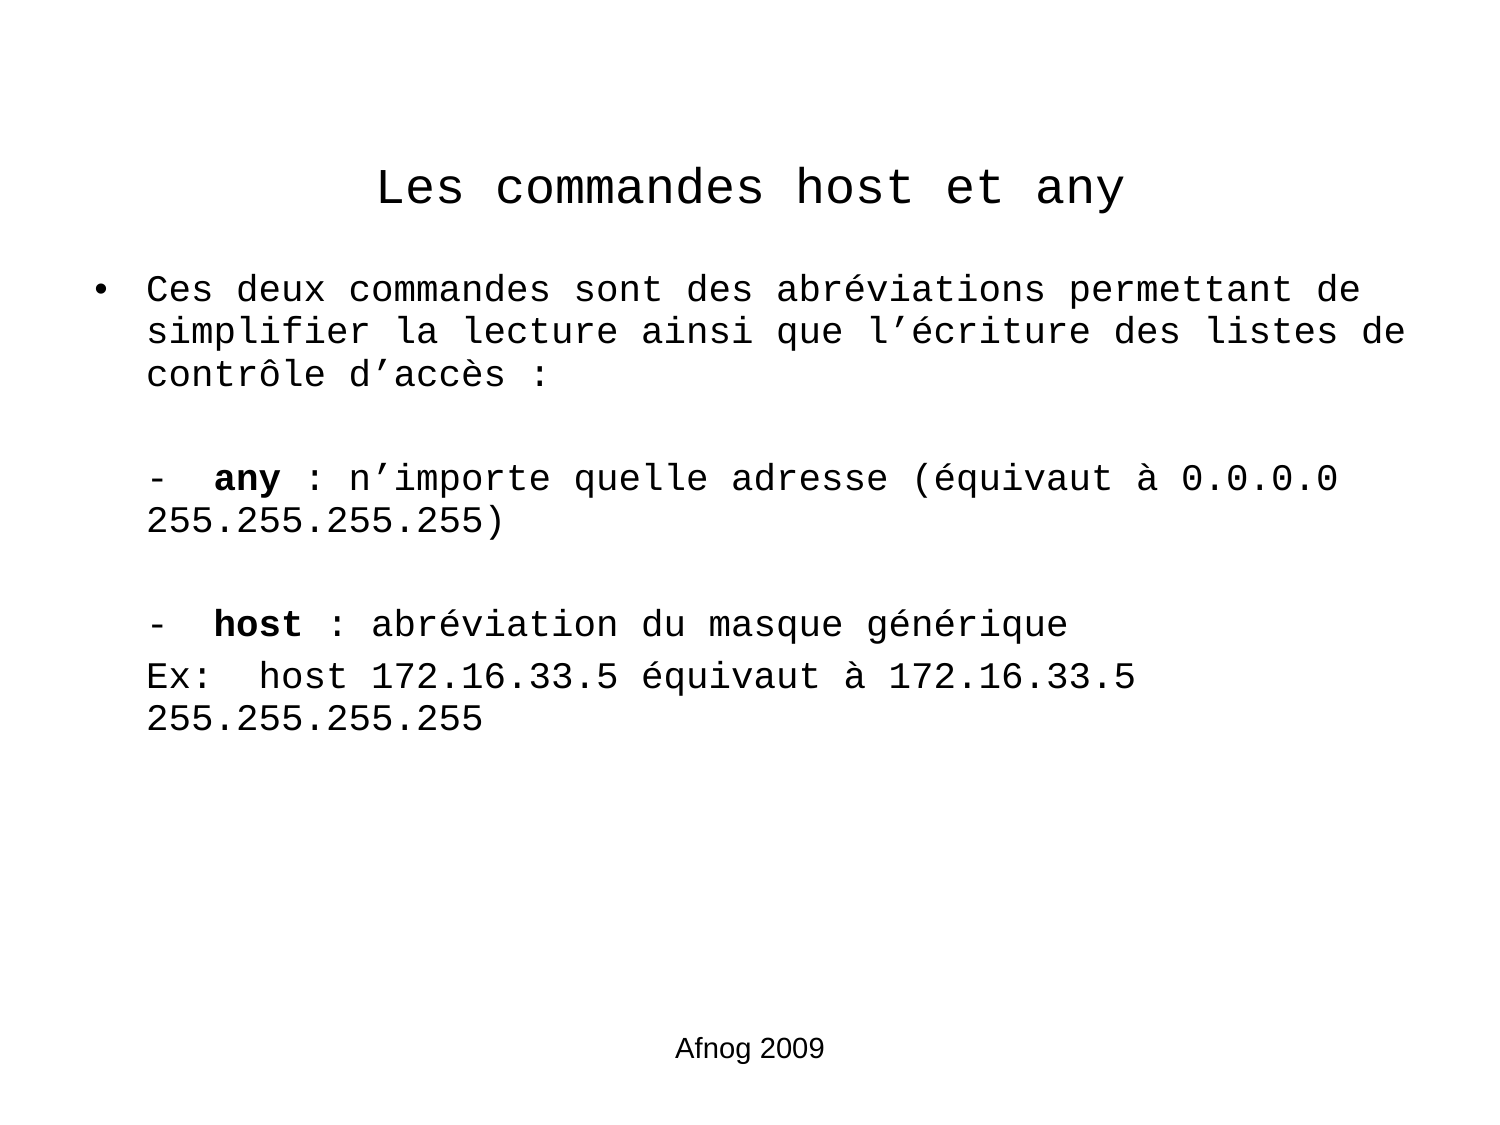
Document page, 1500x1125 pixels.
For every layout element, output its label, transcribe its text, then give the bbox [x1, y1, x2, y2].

title Les commandes host et any [75, 45, 1426, 233]
list Ces deux commandes sont des abréviations permettant de simplifier la lecture ainsi que l’écriture des listes de contrôle d’accès : - any : n’importe quelle adresse (équivaut à 0.0.0.0 255.255.255.255) - host : abréviation du masque générique Ex: host 172.16.33.5 équivaut à 172.16.33.5 255.255.255.255 [75, 262, 1426, 1006]
